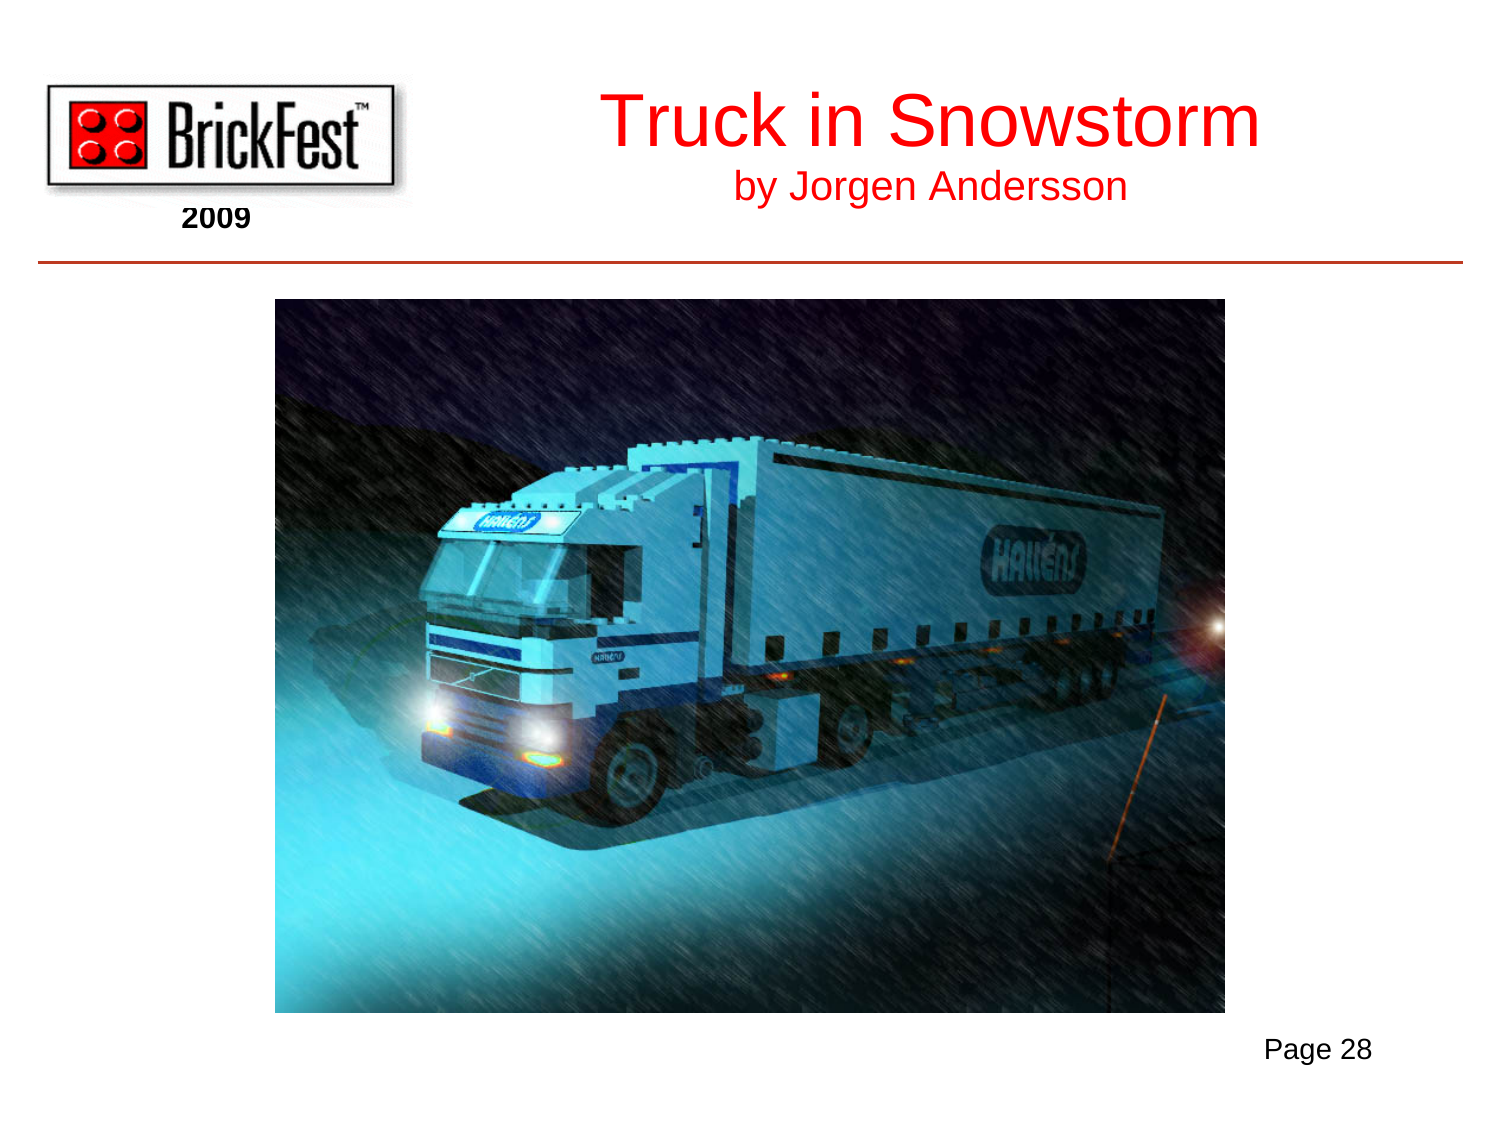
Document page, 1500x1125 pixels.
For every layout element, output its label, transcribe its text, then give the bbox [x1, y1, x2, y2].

picture [275, 299, 1225, 1013]
picture [35, 74, 412, 208]
title Truck in Snowstorm by Jorgen Andersson [412, 49, 1450, 238]
